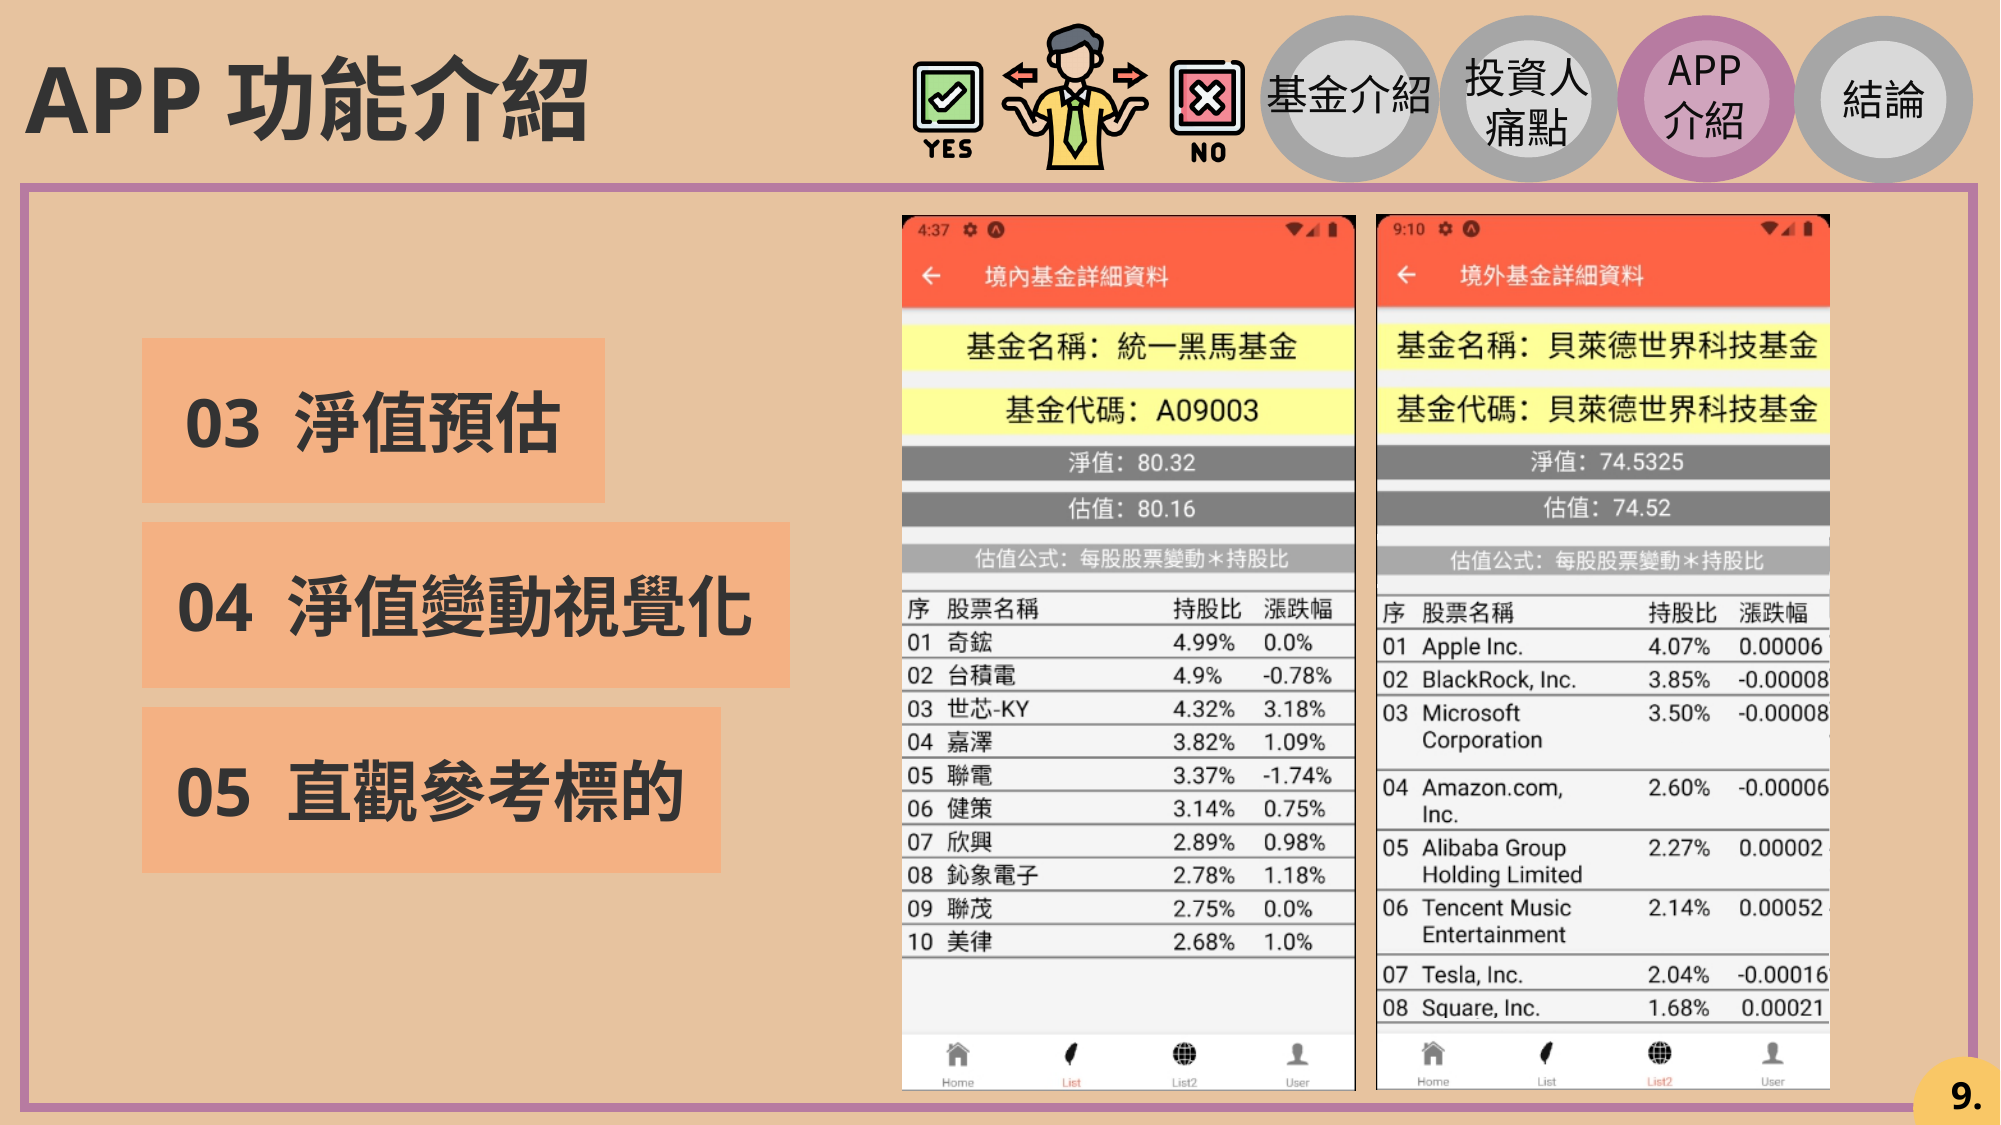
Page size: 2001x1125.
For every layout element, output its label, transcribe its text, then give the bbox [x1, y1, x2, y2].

picture [902, 215, 1356, 1091]
text_box 03 淨值預估 [142, 338, 605, 503]
text_box 04 淨值變動視覺化 [142, 522, 790, 688]
text_box 05 直觀參考標的 [142, 707, 721, 873]
text_box 9. [1935, 1064, 2000, 1125]
text_box APP功能介紹 [0, 34, 619, 161]
picture [1376, 214, 1830, 1090]
